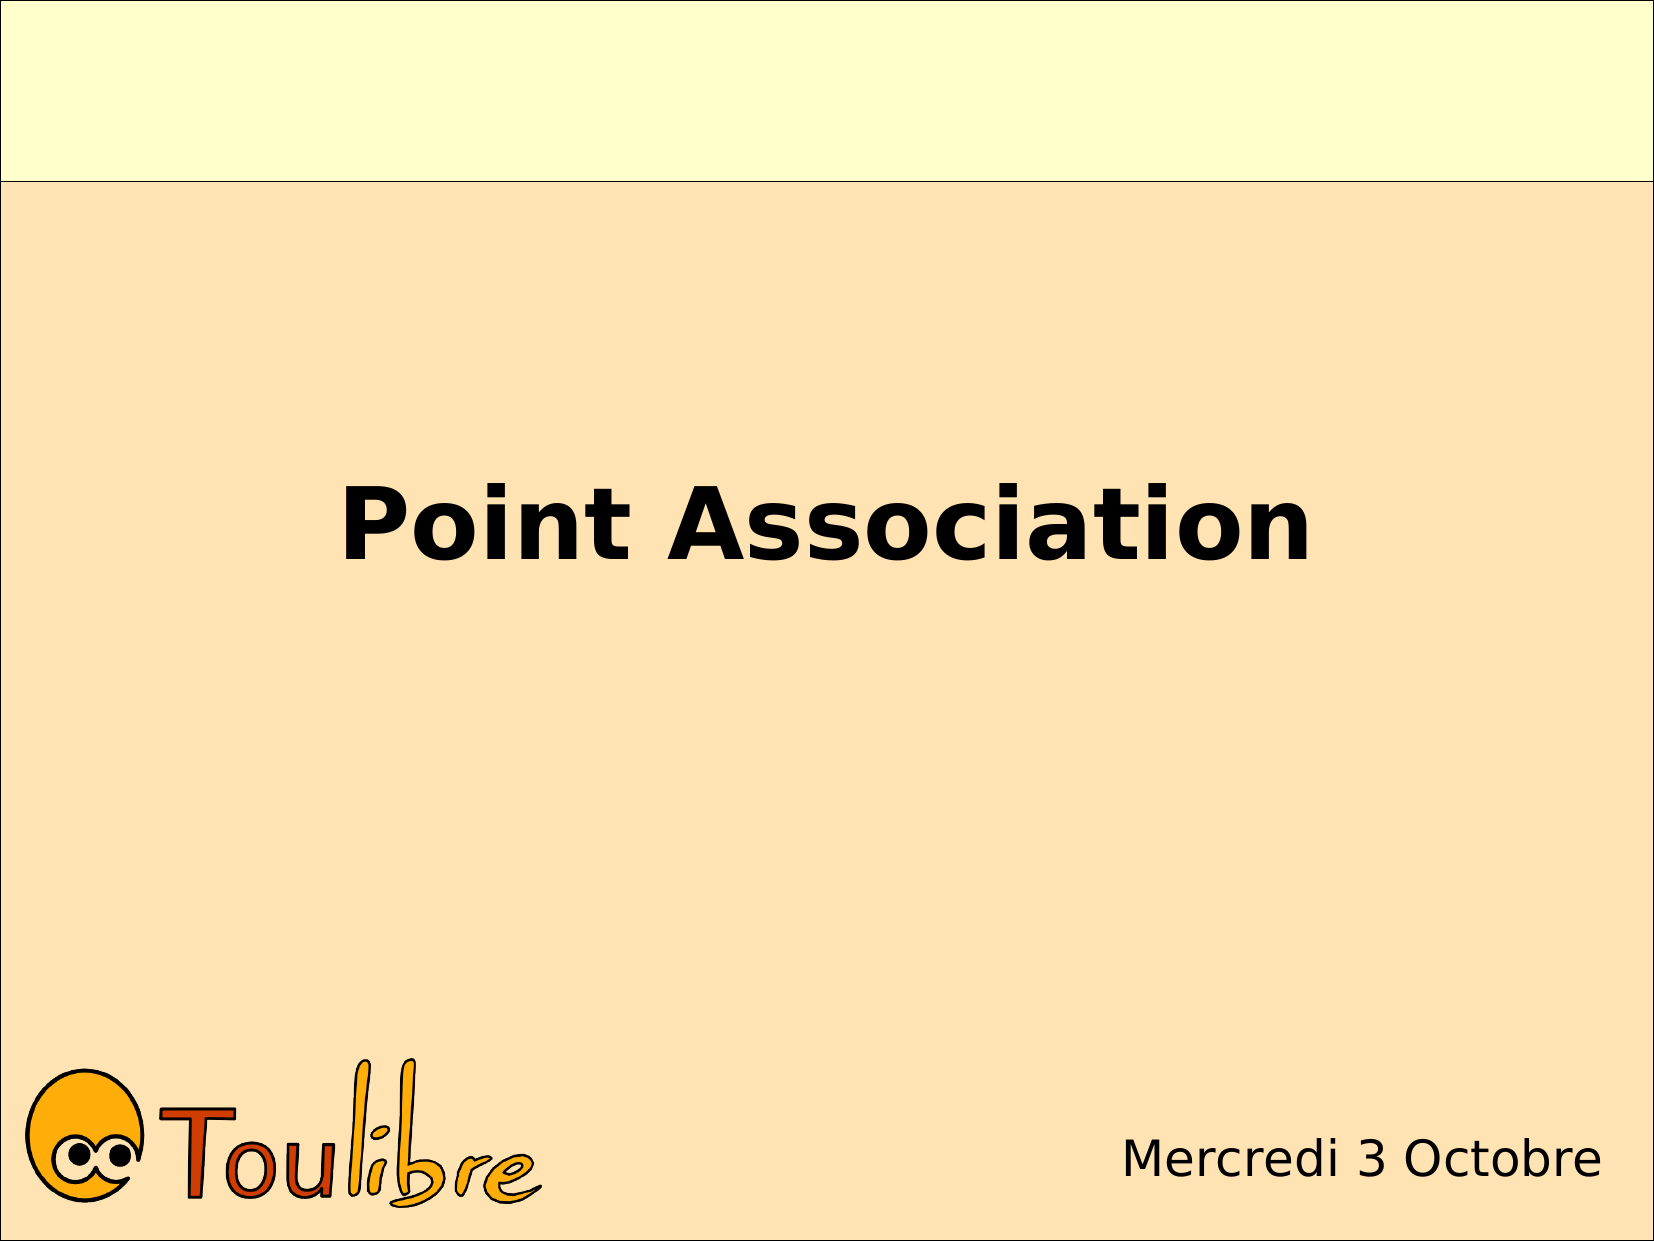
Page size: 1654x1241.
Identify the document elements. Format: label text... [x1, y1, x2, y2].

text_box Point Association [0, 459, 1654, 618]
picture [25, 1058, 542, 1208]
text_box Mercredi 3 Octobre [542, 1122, 1619, 1196]
